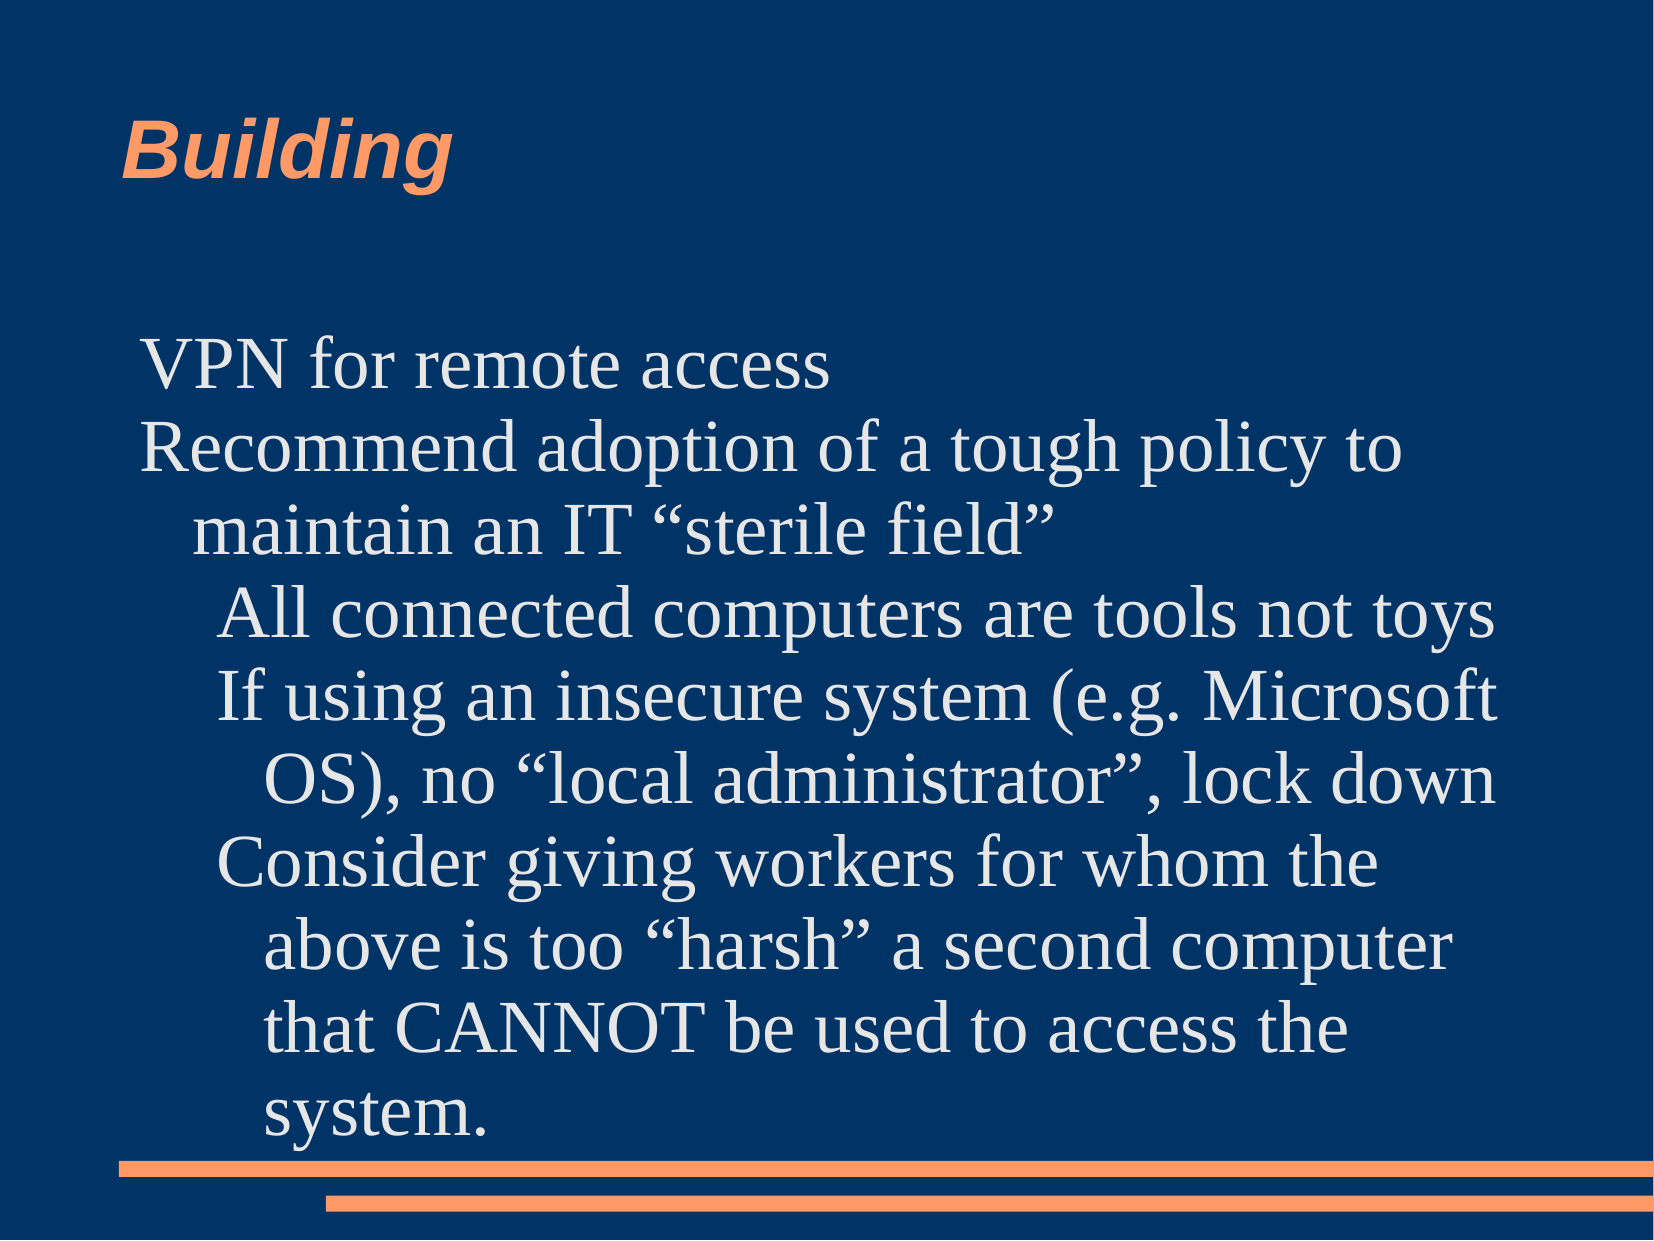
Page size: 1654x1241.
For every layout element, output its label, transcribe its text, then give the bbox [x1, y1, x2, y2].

list VPN for remote access Recommend adoption of a tough policy to maintain an IT “sterile field” All connected computers are tools not toys If using an insecure system (e.g. Microsoft OS), no “local administrator”, lock down Consider giving workers for whom the above is too “harsh” a second computer that CANNOT be used to access the system. [121, 322, 1561, 1152]
title Building [121, 46, 1534, 254]
